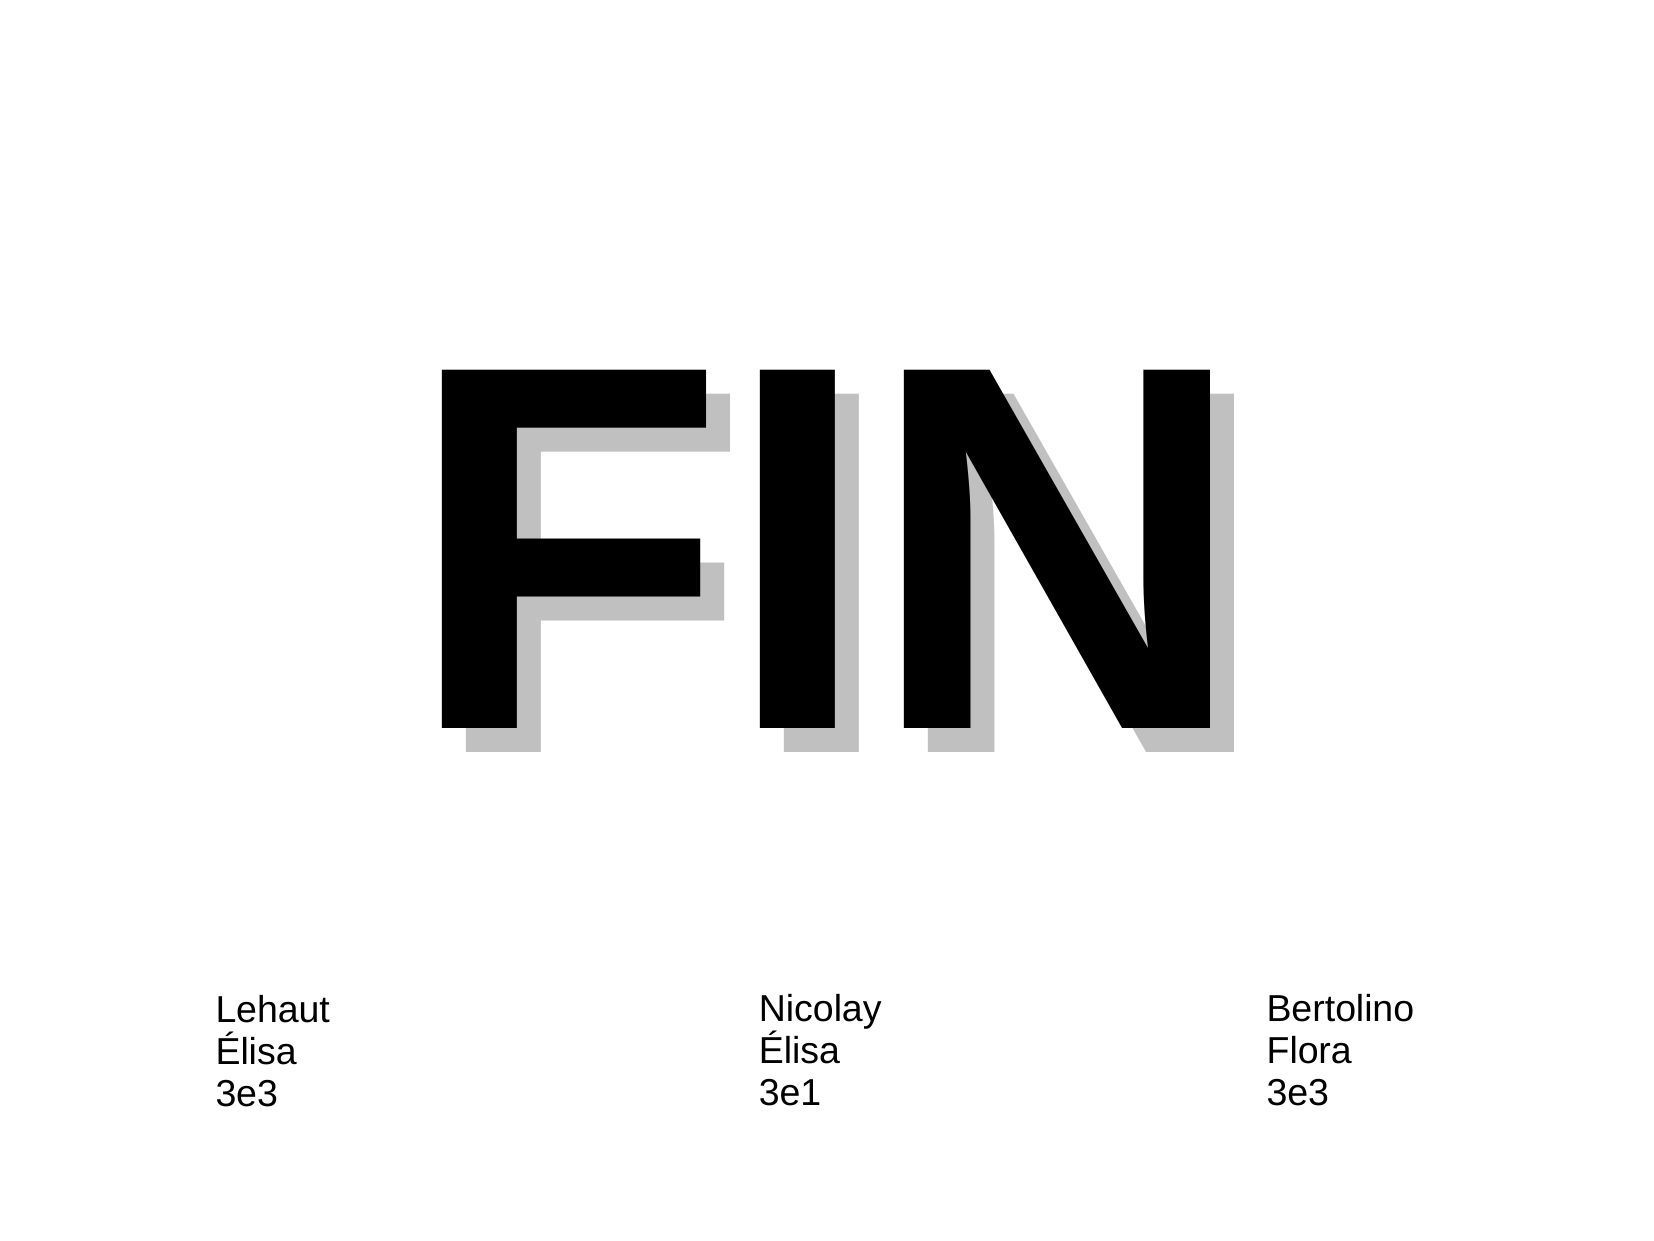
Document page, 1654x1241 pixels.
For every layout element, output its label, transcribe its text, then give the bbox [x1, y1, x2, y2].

text_box Bertolino Flora 3e3 [1251, 980, 1453, 1122]
subtitle FIN [82, 67, 1571, 1028]
text_box Lehaut Élisa 3e3 [200, 981, 355, 1123]
text_box Nicolay Élisa 3e1 [744, 980, 934, 1122]
